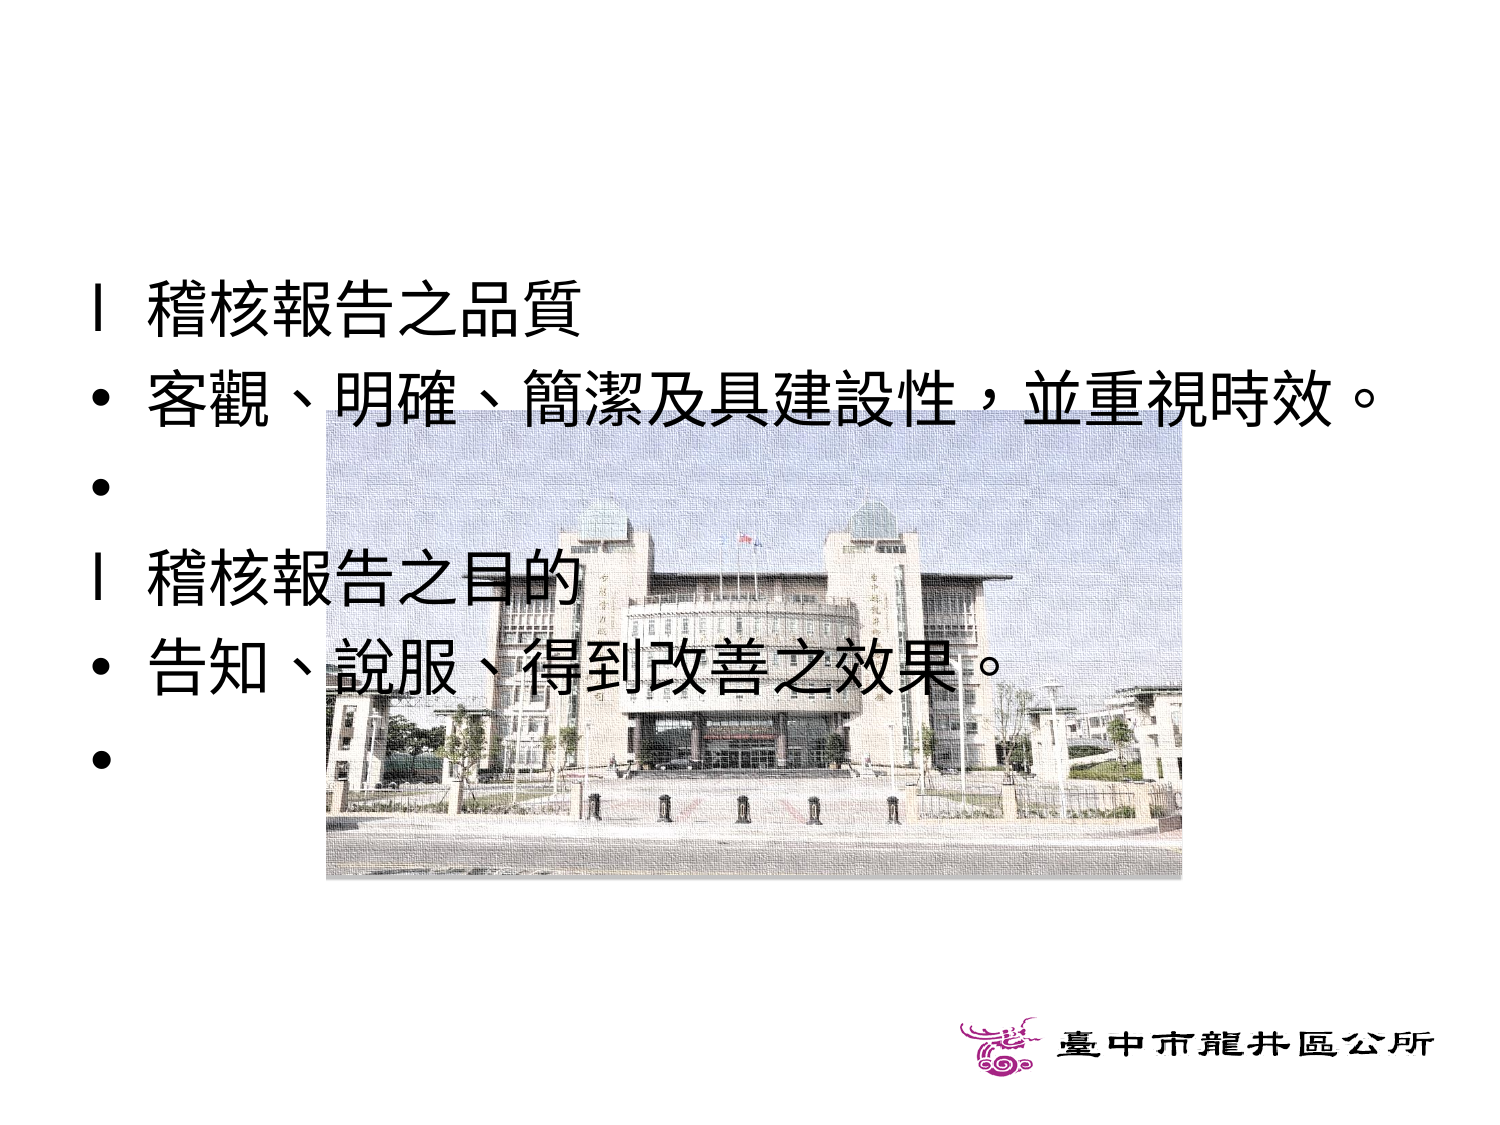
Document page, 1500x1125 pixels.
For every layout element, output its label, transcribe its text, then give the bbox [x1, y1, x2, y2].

list 稽核報告之品質 客觀、明確、簡潔及具建設性，並重視時效。 稽核報告之目的 告知、說服、得到改善之效果。 [75, 262, 1426, 1005]
